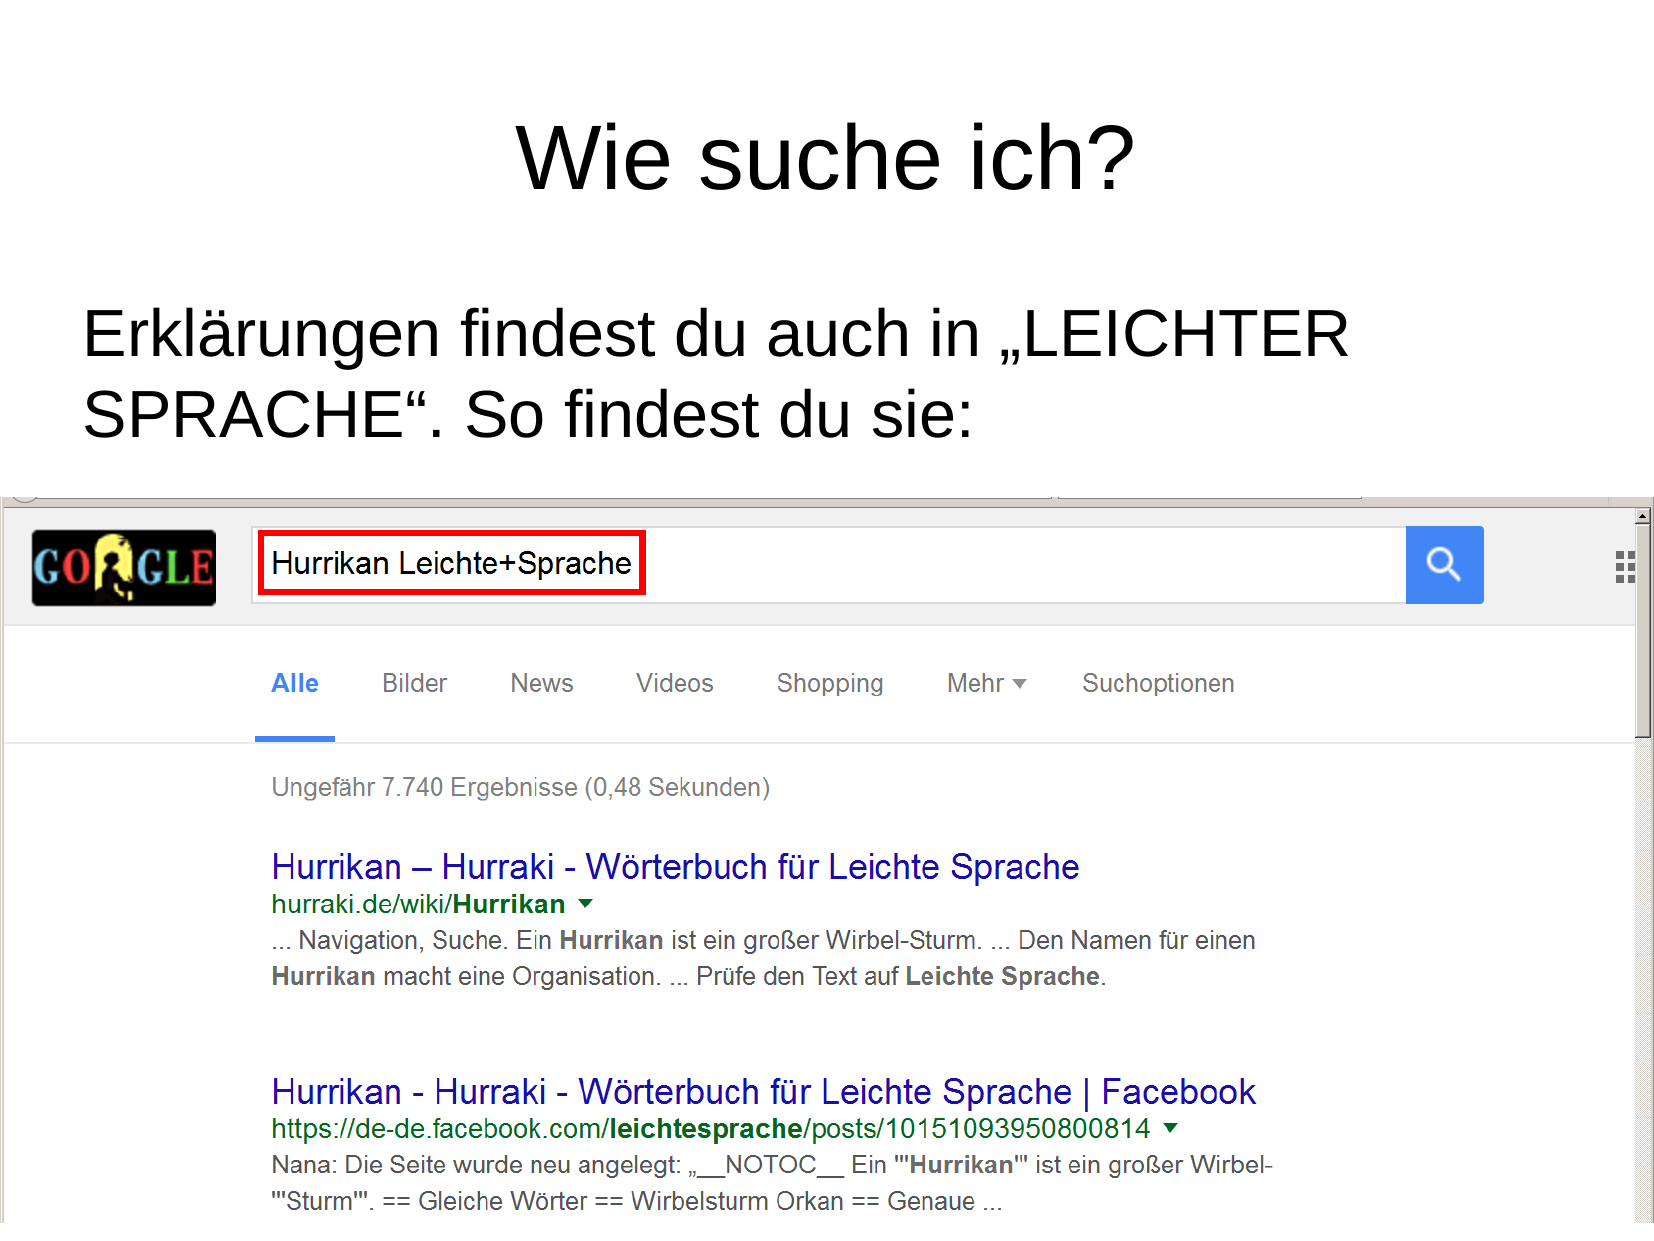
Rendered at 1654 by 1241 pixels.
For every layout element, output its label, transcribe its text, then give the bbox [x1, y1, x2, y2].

picture [0, 497, 1654, 1223]
list Erklärungen findest du auch in „LEICHTER SPRACHE“. So findest du sie: [82, 290, 1571, 497]
title Wie suche ich? [82, 49, 1571, 257]
